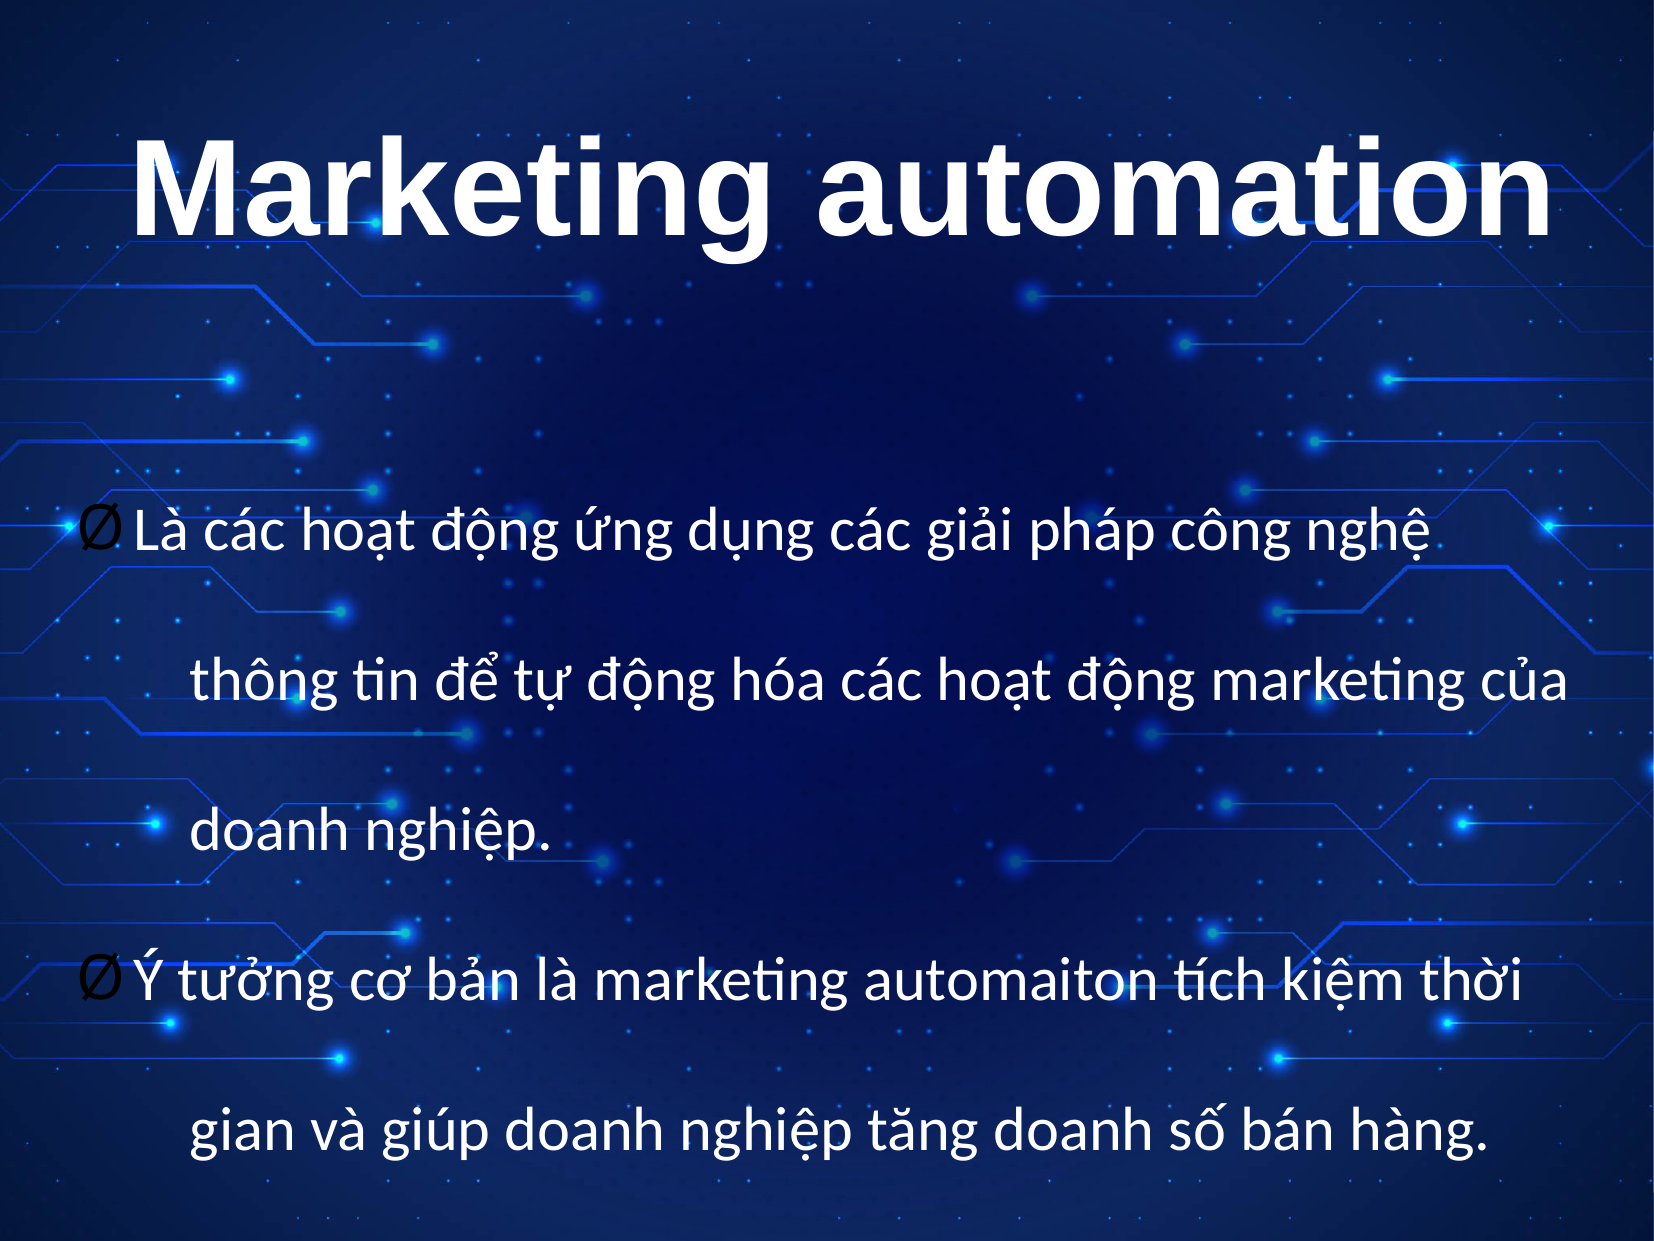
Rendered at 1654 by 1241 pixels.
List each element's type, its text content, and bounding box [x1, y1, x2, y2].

text_box Marketing automation [16, 96, 1654, 264]
text_box Là các hoạt động ứng dụng các giải pháp công nghệ thông tin để tự động hóa các hoạt động marketing của doanh nghiệp. Ý tưởng cơ bản là marketing automaiton tích kiệm thời gian và giúp doanh nghiệp tăng doanh số bán hàng. [61, 406, 1608, 1179]
picture [0, 0, 1654, 1241]
